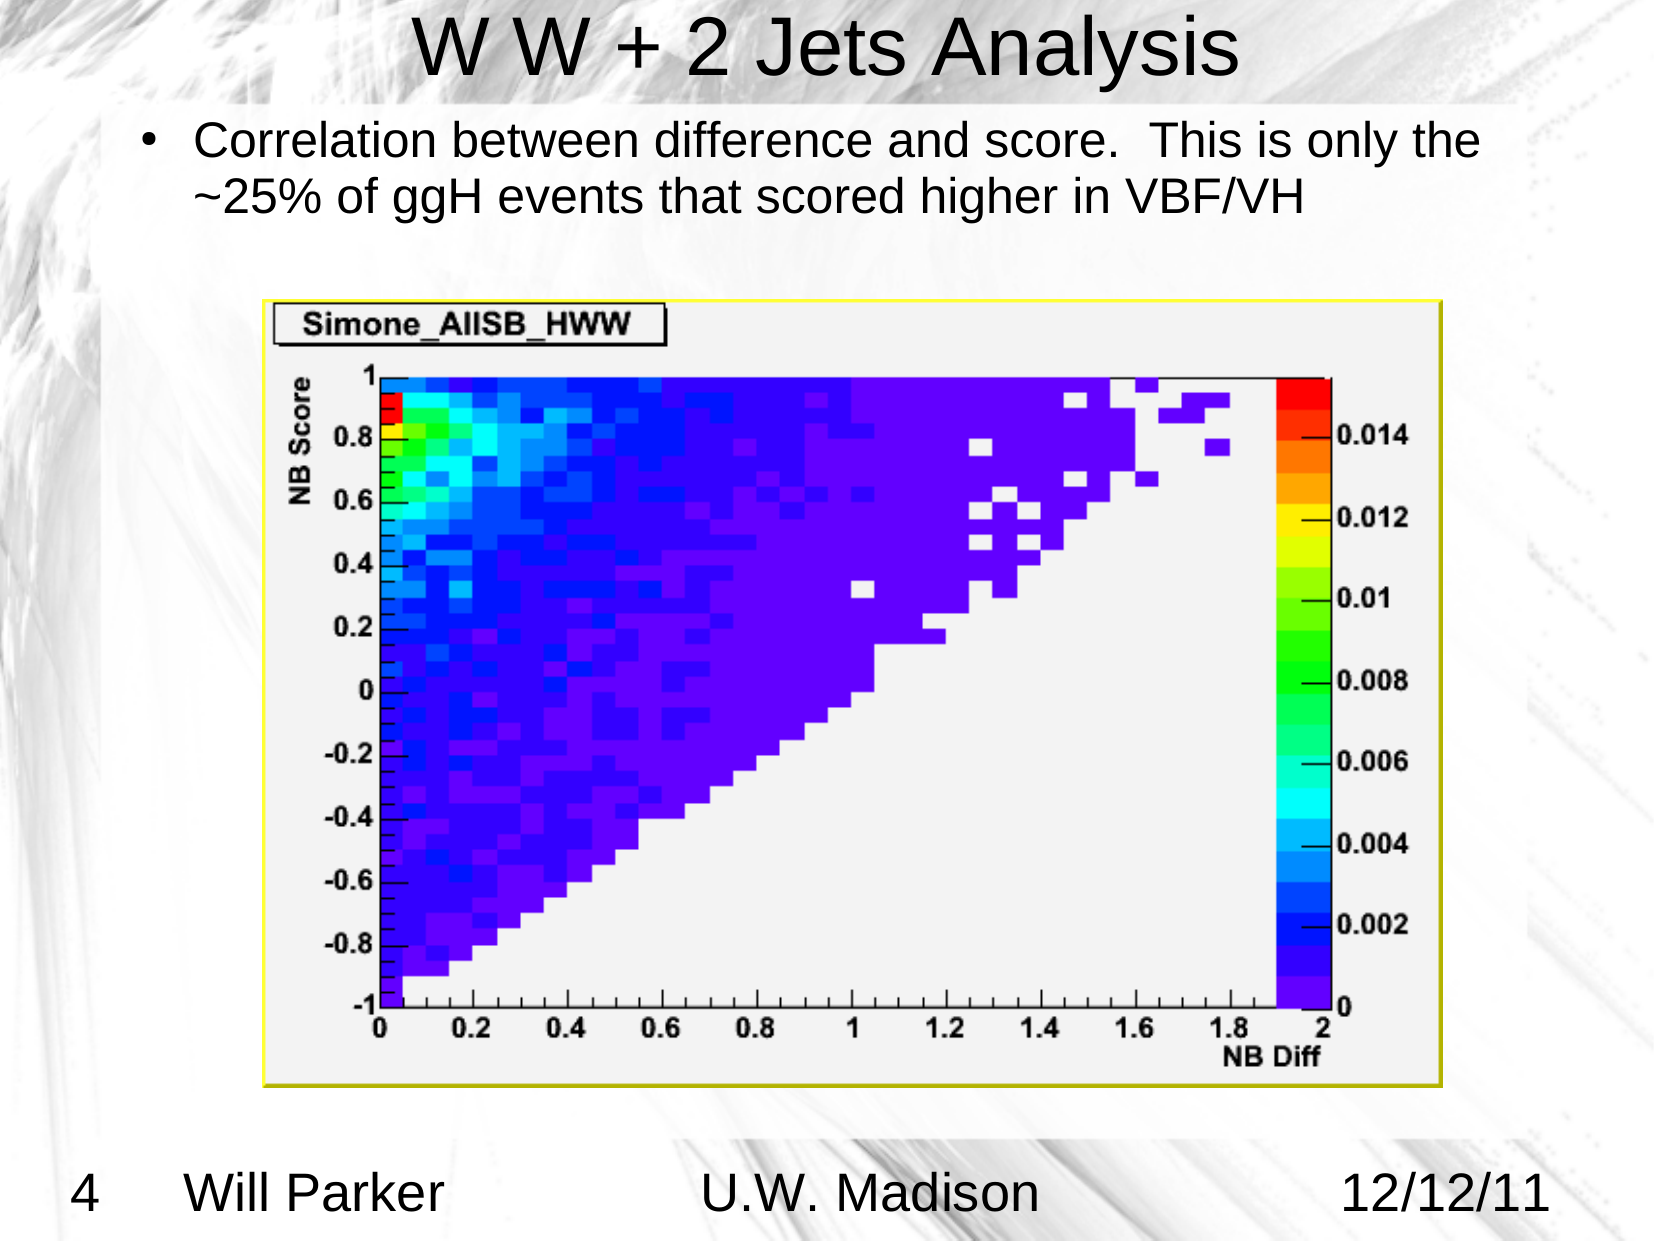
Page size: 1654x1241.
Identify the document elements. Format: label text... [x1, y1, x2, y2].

list Will Parker U.W. Madison 12/12/11 [151, 1162, 1566, 1241]
picture [0, 131, 1654, 1241]
title W W + 2 Jets Analysis [0, 0, 1654, 131]
list Correlation between difference and score. This is only the ~25% of ggH events that scored higher in VBF/VH [122, 112, 1576, 788]
list 4 [0, 1162, 151, 1241]
